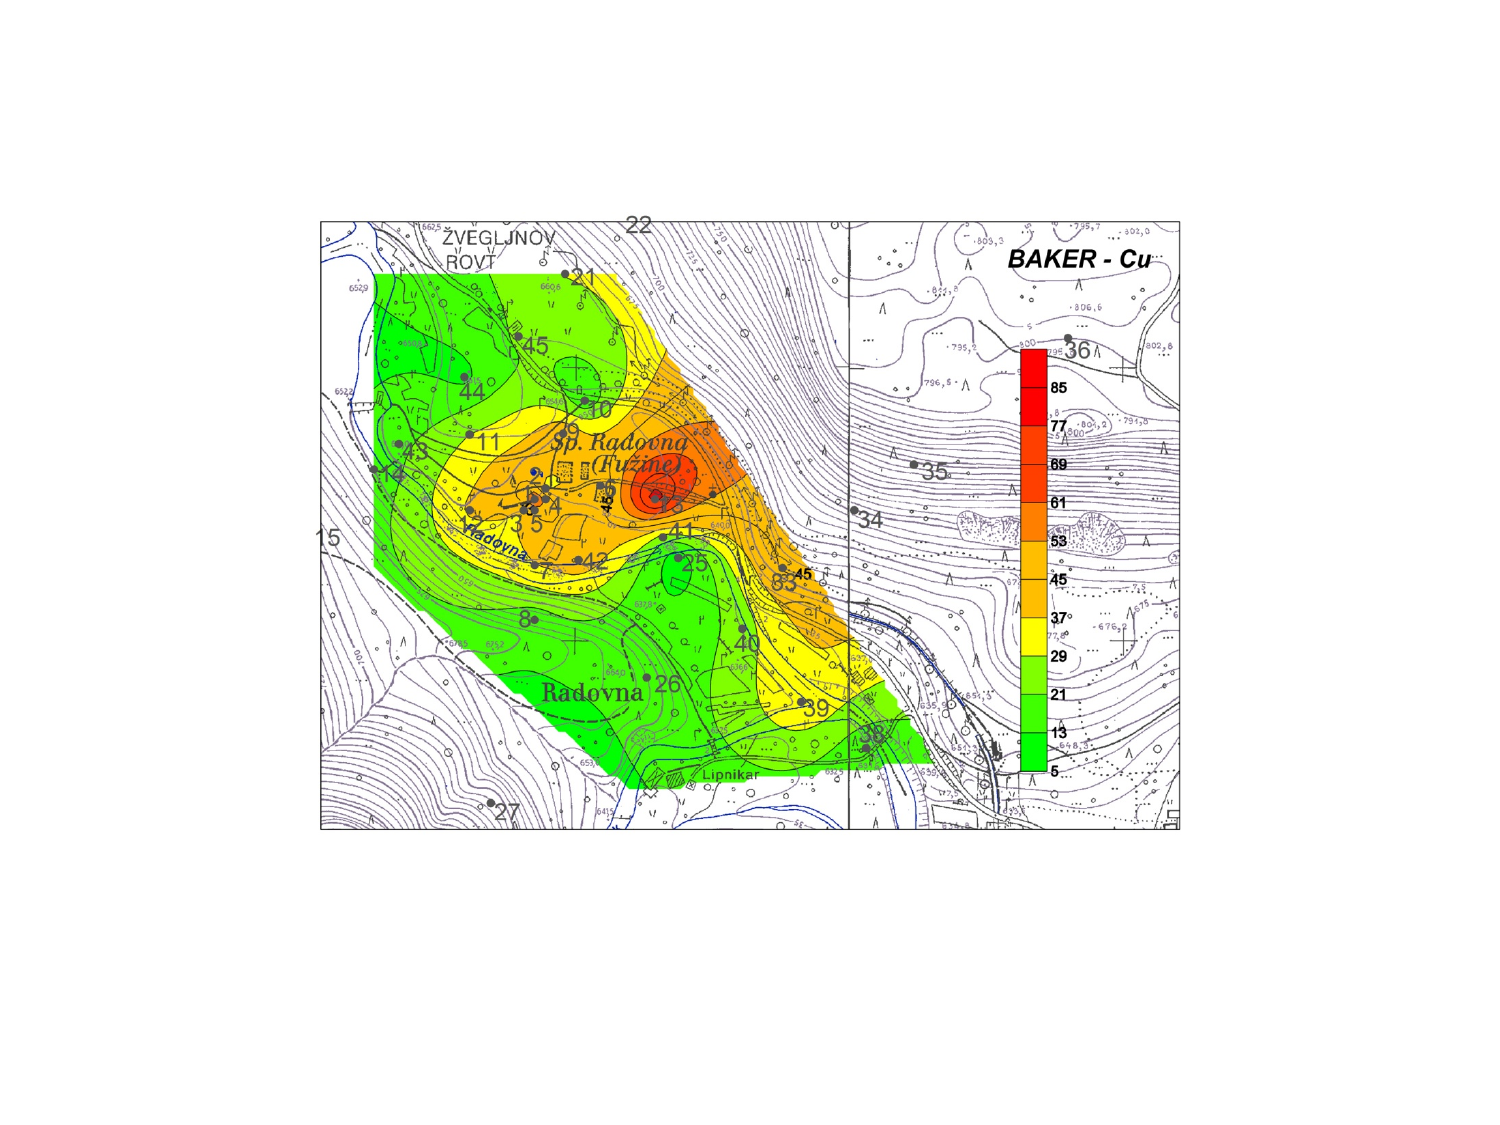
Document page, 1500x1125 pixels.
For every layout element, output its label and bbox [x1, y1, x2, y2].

text_box [307, 212, 1193, 839]
